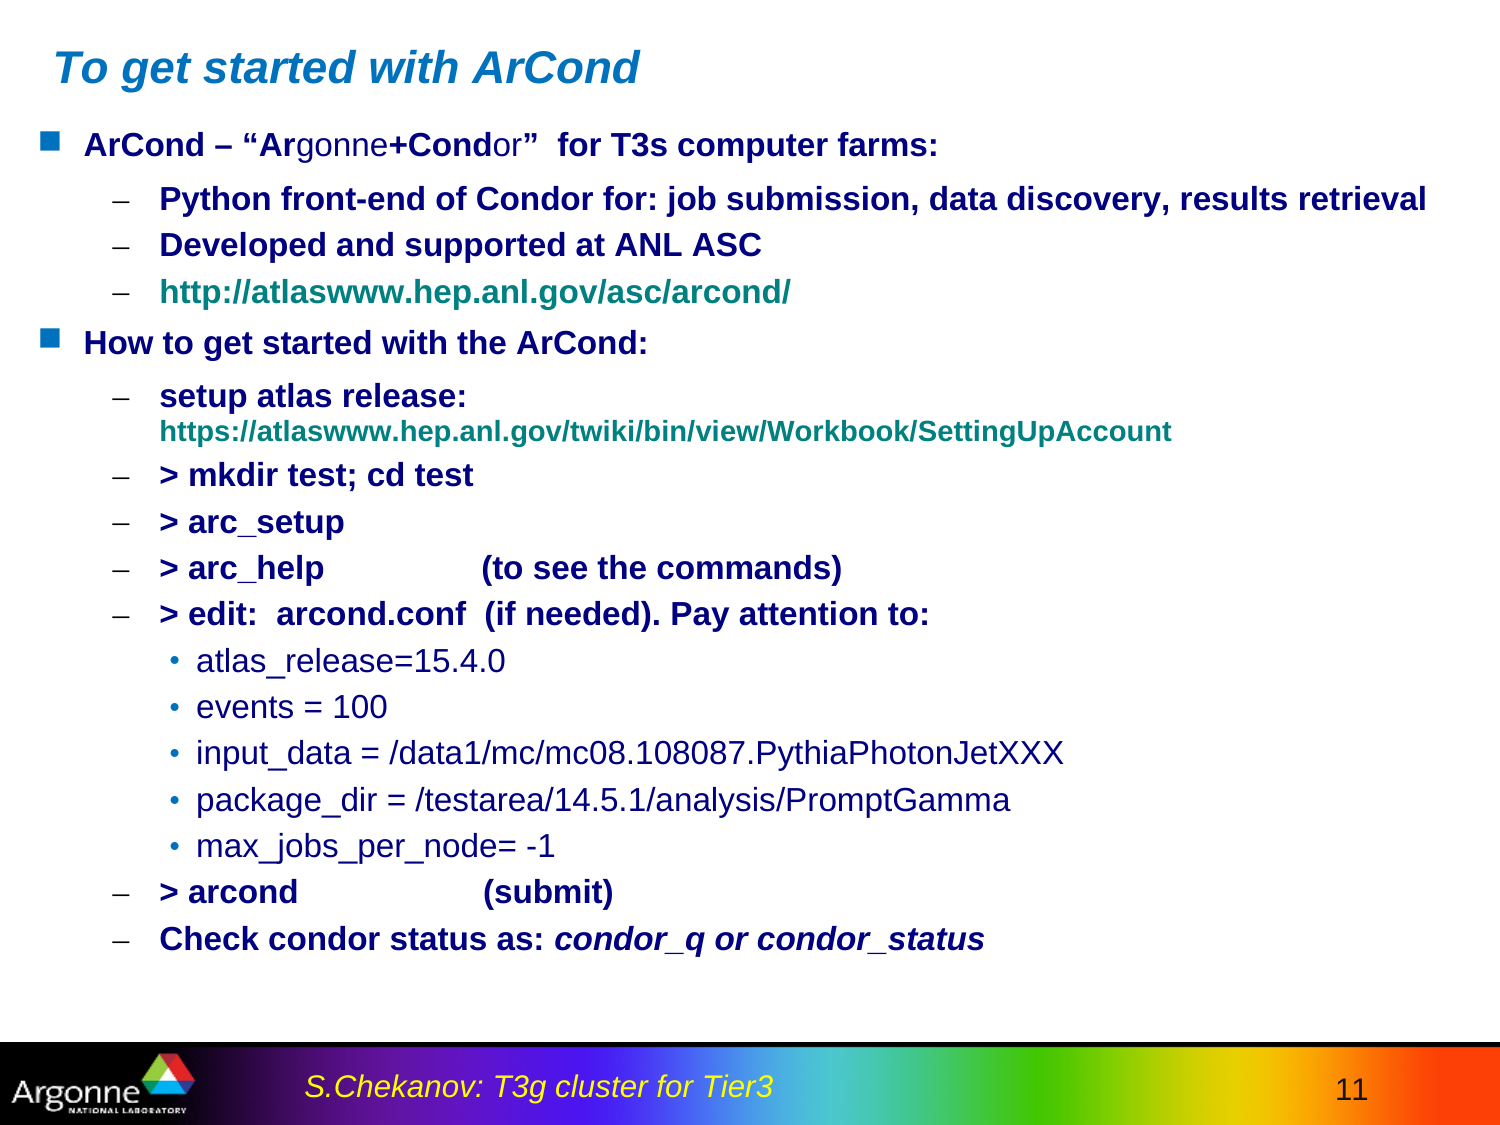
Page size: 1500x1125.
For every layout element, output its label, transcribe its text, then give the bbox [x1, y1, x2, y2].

list ArCond – “Argonne+Condor” for T3s computer farms: Python front-end of Condor for: job submission, data discovery, results retrieval Developed and supported at ANL ASC http://atlaswww.hep.anl.gov/asc/arcond/ How to get started with the ArCond: setup atlas release: https://atlaswww.hep.anl.gov/twiki/bin/view/Workbook/SettingUpAccount > mkdir test; cd test > arc_setup > arc_help (to see the commands) > edit: arcond.conf (if needed). Pay attention to: atlas_release=15.4.0 events = 100 input_data = /data1/mc/mc08.108087.PythiaPhotonJetXXX package_dir = /testarea/14.5.1/analysis/PromptGamma max_jobs_per_node= -1 > arcond (submit) Check condor status as: condor_q or condor_status [37, 127, 1434, 961]
picture [0, 1042, 1500, 1125]
title To get started with ArCond [52, 33, 1358, 99]
